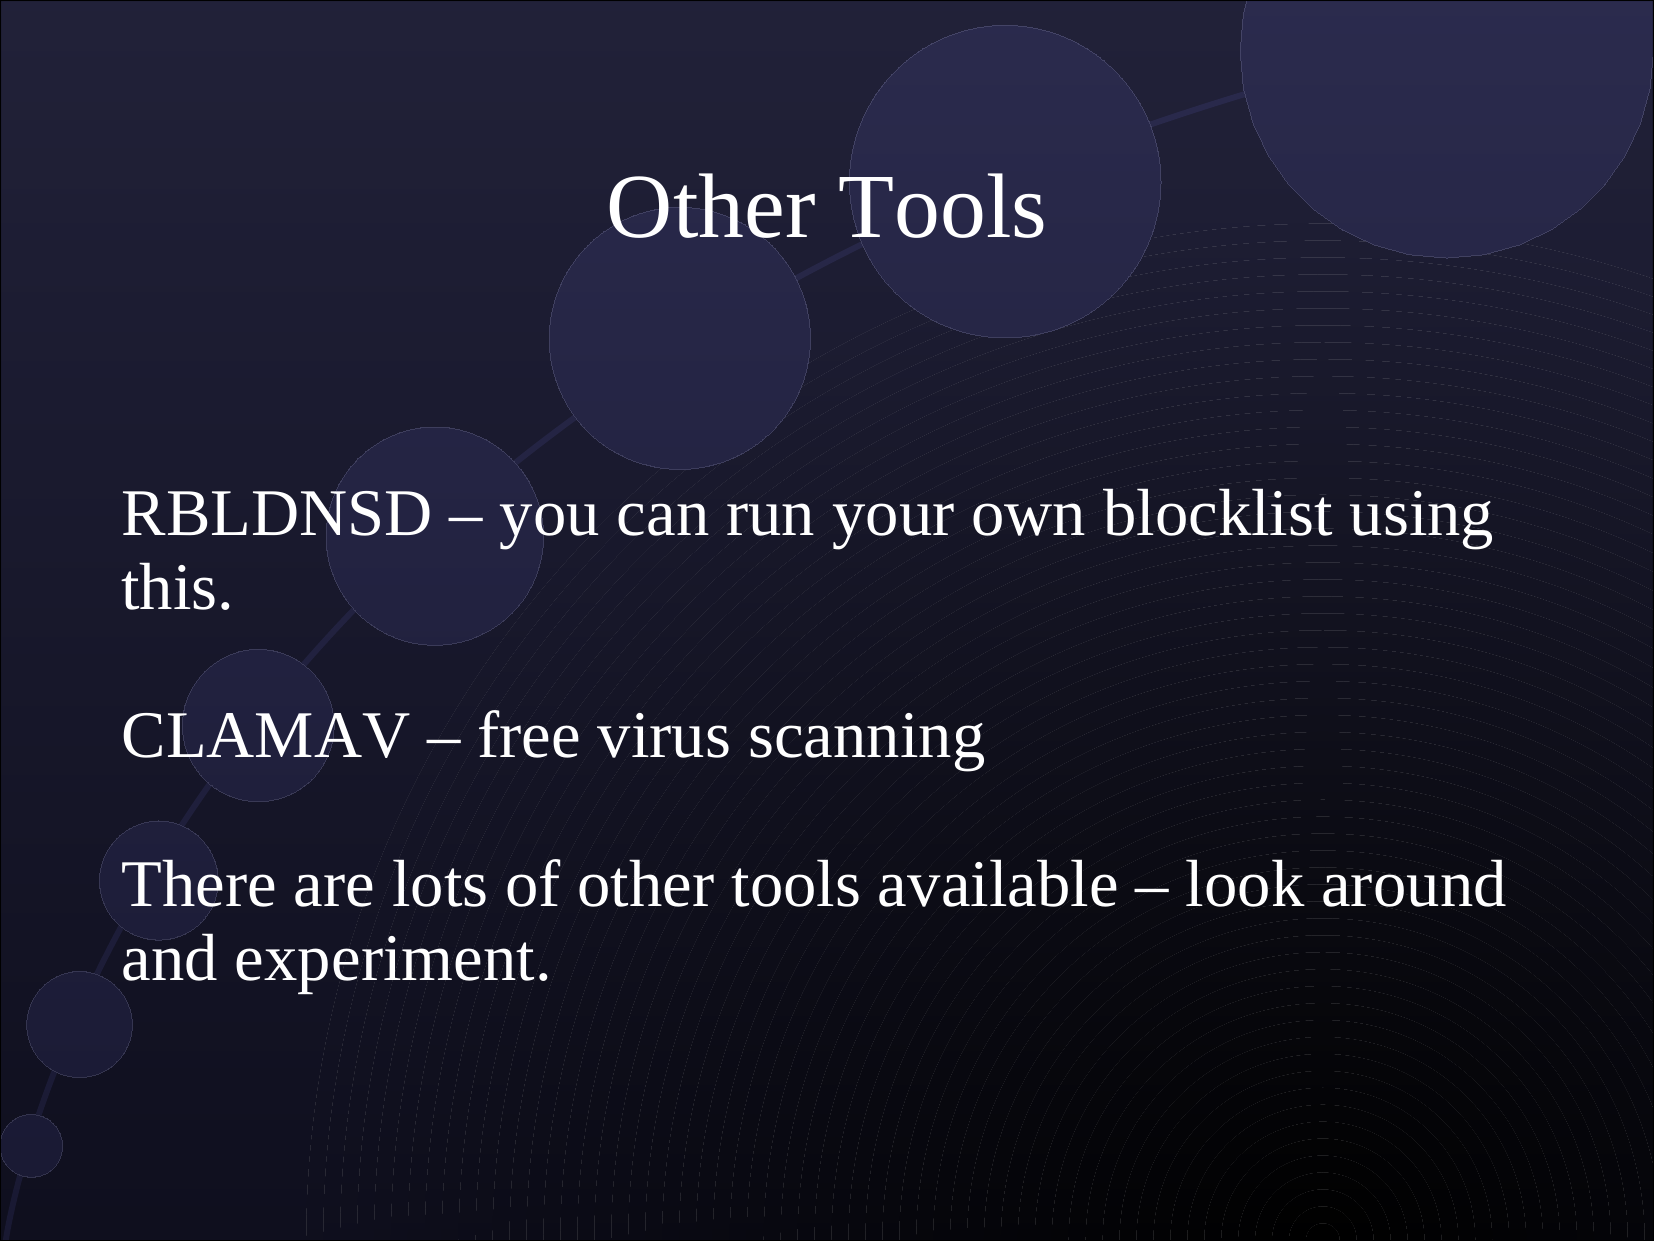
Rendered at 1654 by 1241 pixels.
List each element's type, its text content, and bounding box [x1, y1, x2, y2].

title Other Tools [121, 102, 1534, 311]
subtitle RBLDNSD – you can run your own blocklist using this. CLAMAV – free virus scanning There are lots of other tools available – look around and experiment. [121, 344, 1534, 1127]
